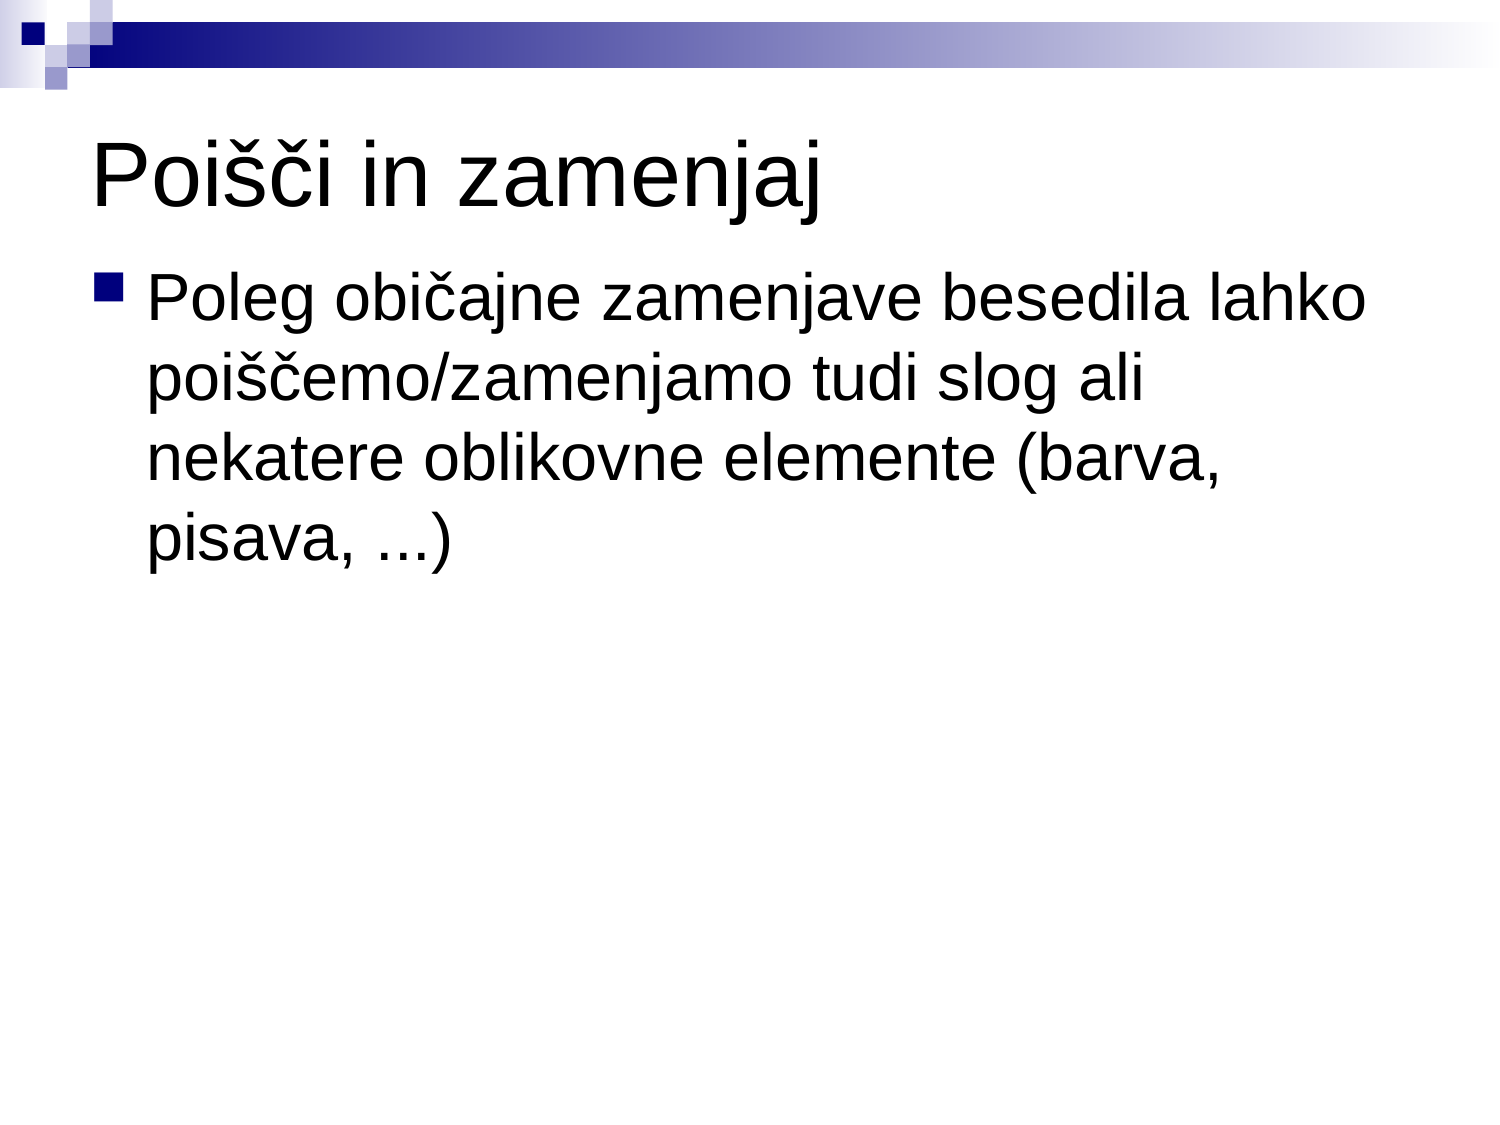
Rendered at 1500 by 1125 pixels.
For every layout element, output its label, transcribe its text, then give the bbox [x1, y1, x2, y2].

title Poišči in zamenjaj [75, 105, 1425, 235]
list Poleg običajne zamenjave besedila lahko poiščemo/zamenjamo tudi slog ali nekatere oblikovne elemente (barva, pisava, ...) [75, 246, 1425, 1079]
